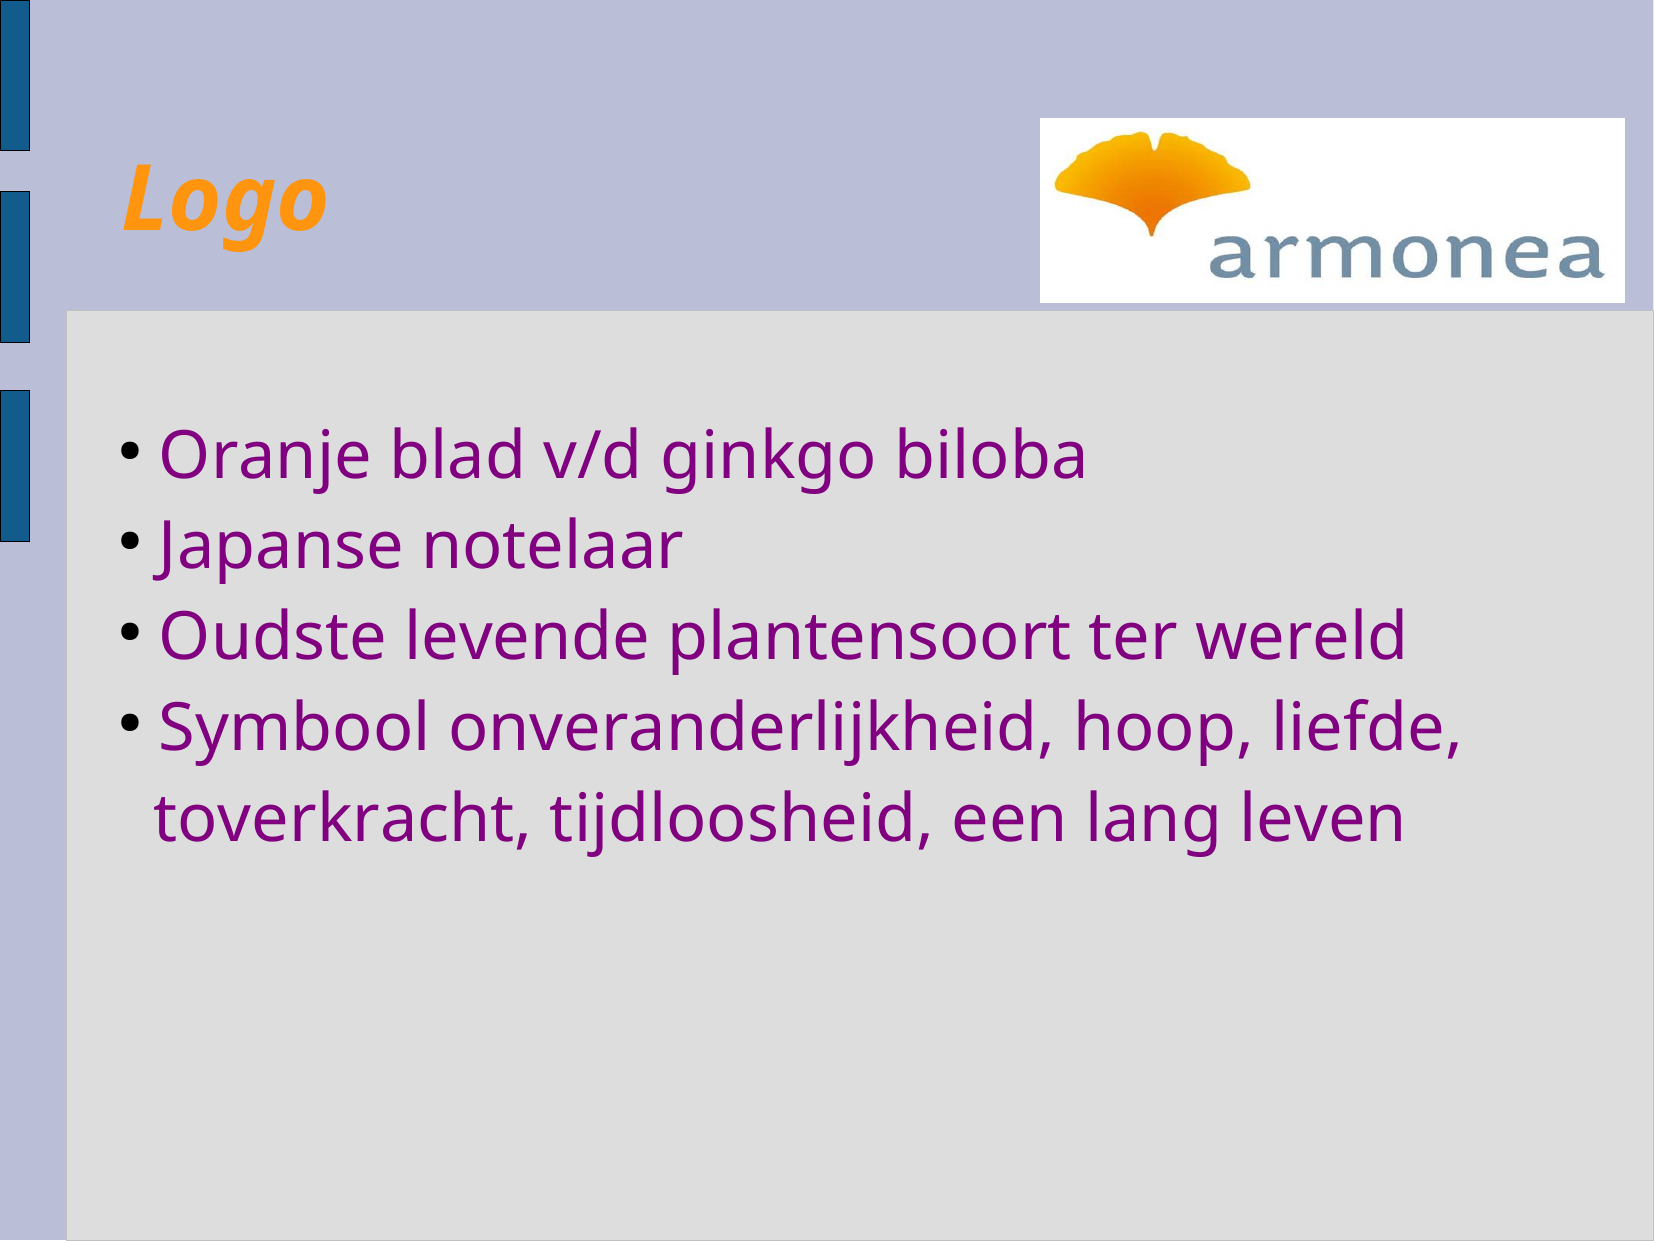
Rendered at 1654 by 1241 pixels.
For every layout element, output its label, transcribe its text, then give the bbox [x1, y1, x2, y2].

picture [1040, 118, 1625, 303]
title Logo [121, 91, 1534, 236]
subtitle Oranje blad v/d ginkgo biloba Japanse notelaar Oudste levende plantensoort ter wereld Symbool onveranderlijkheid, hoop, liefde, toverkracht, tijdloosheid, een lang leven [118, 236, 1558, 1032]
